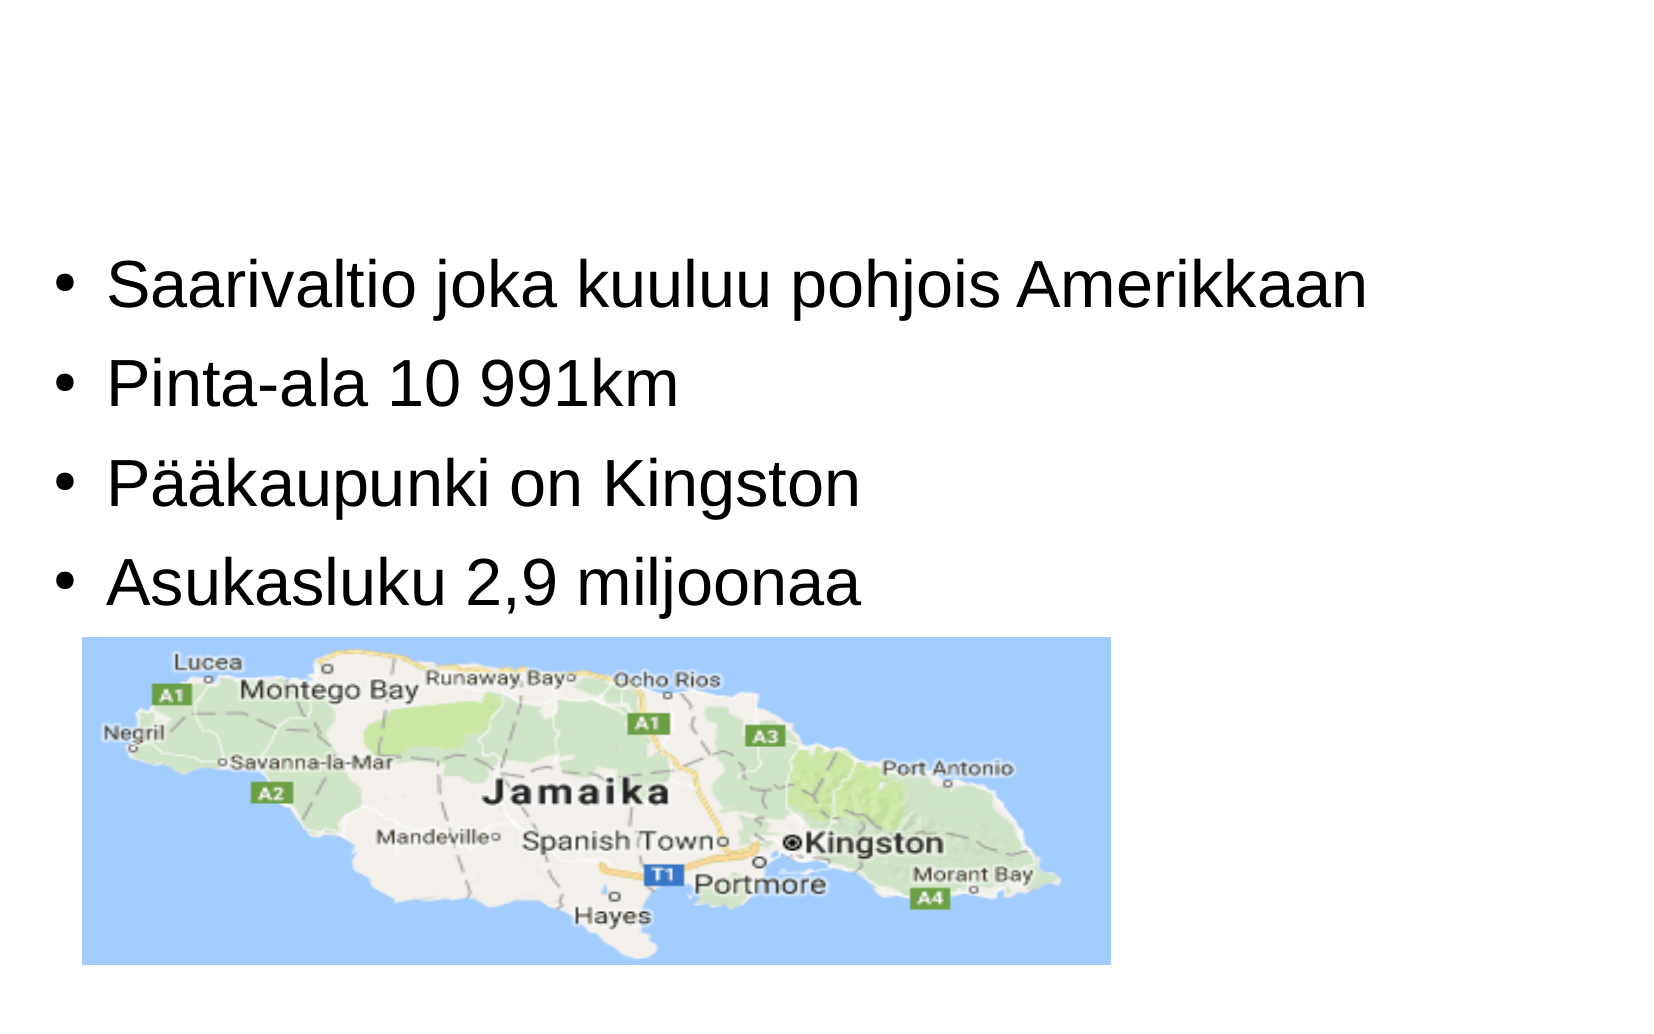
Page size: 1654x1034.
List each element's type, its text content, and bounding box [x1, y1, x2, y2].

picture [82, 637, 1111, 965]
list Saarivaltio joka kuuluu pohjois Amerikkaan Pinta-ala 10 991km Pääkaupunki on Kingston Asukasluku 2,9 miljoonaa [35, 247, 1524, 847]
